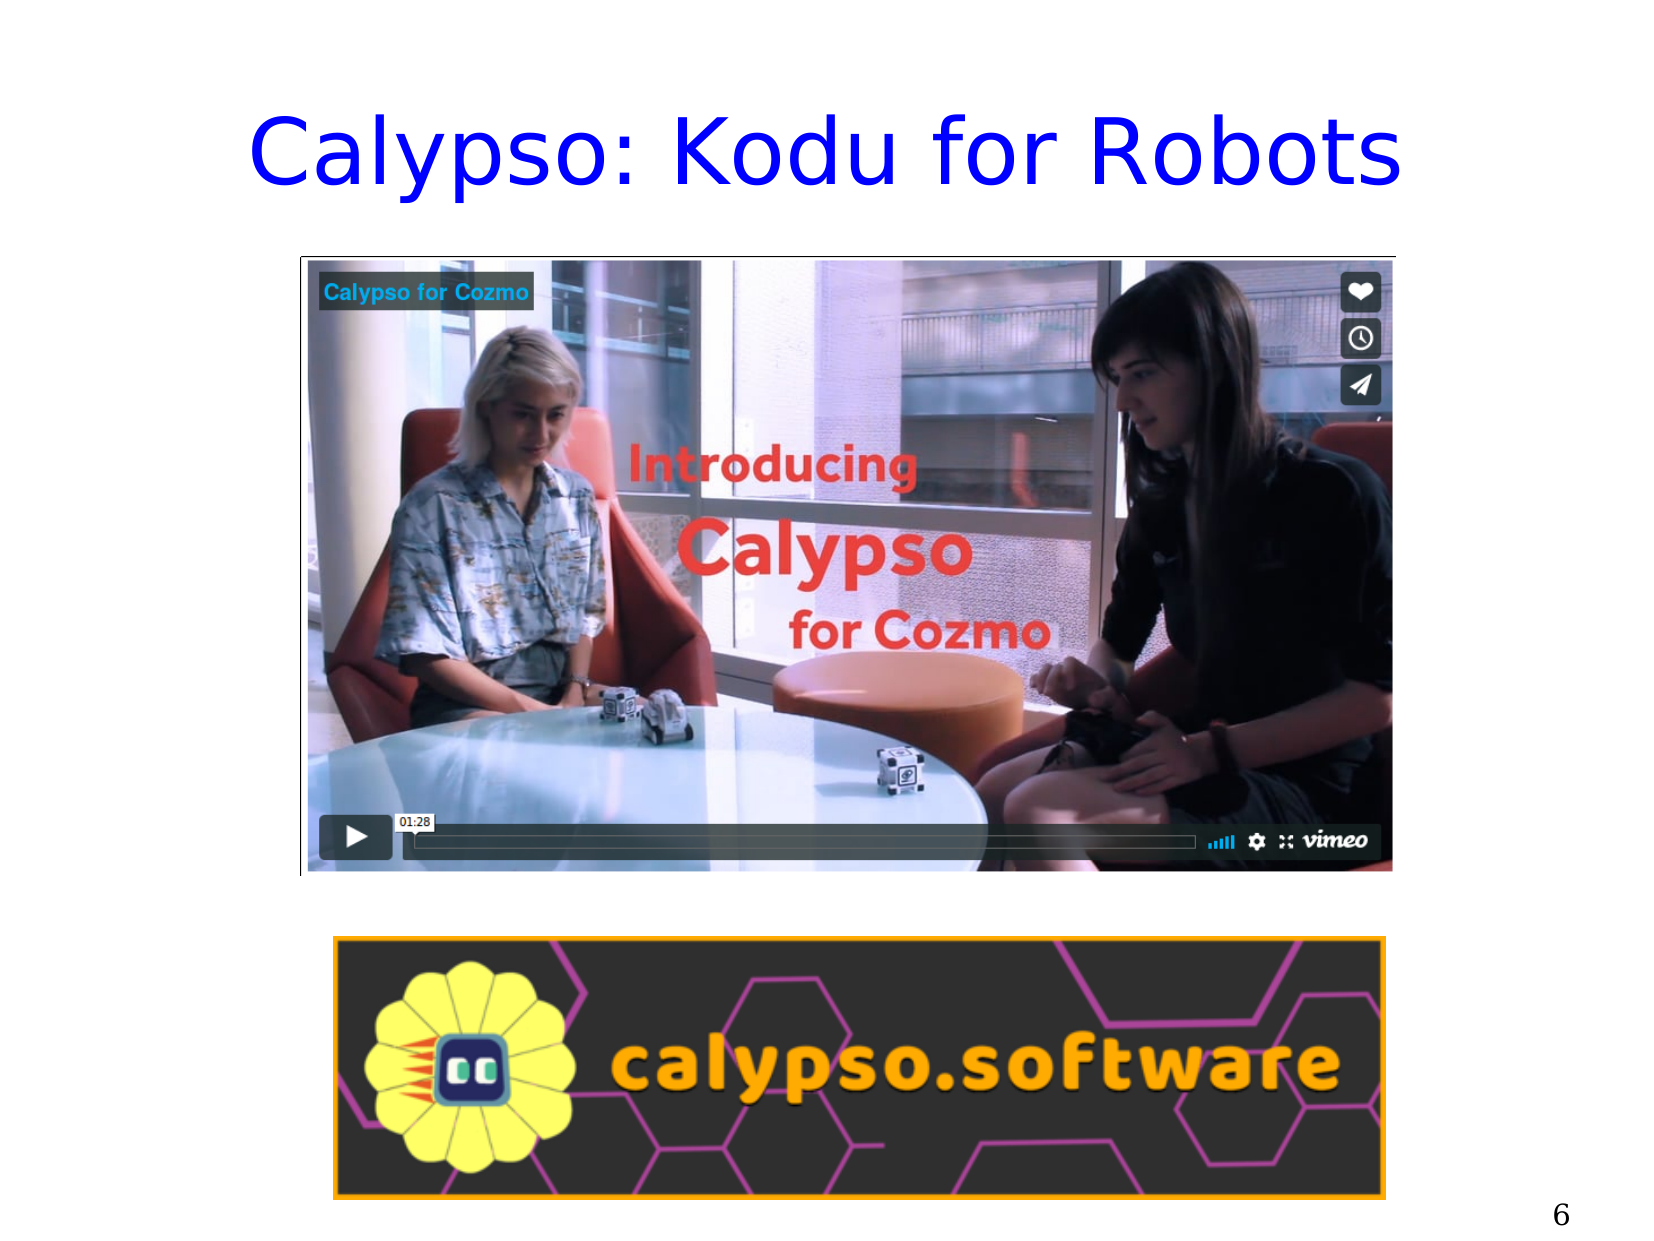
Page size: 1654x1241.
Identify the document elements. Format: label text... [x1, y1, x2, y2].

picture [300, 256, 1396, 876]
picture [333, 936, 1386, 1200]
title Calypso: Kodu for Robots [82, 49, 1571, 257]
